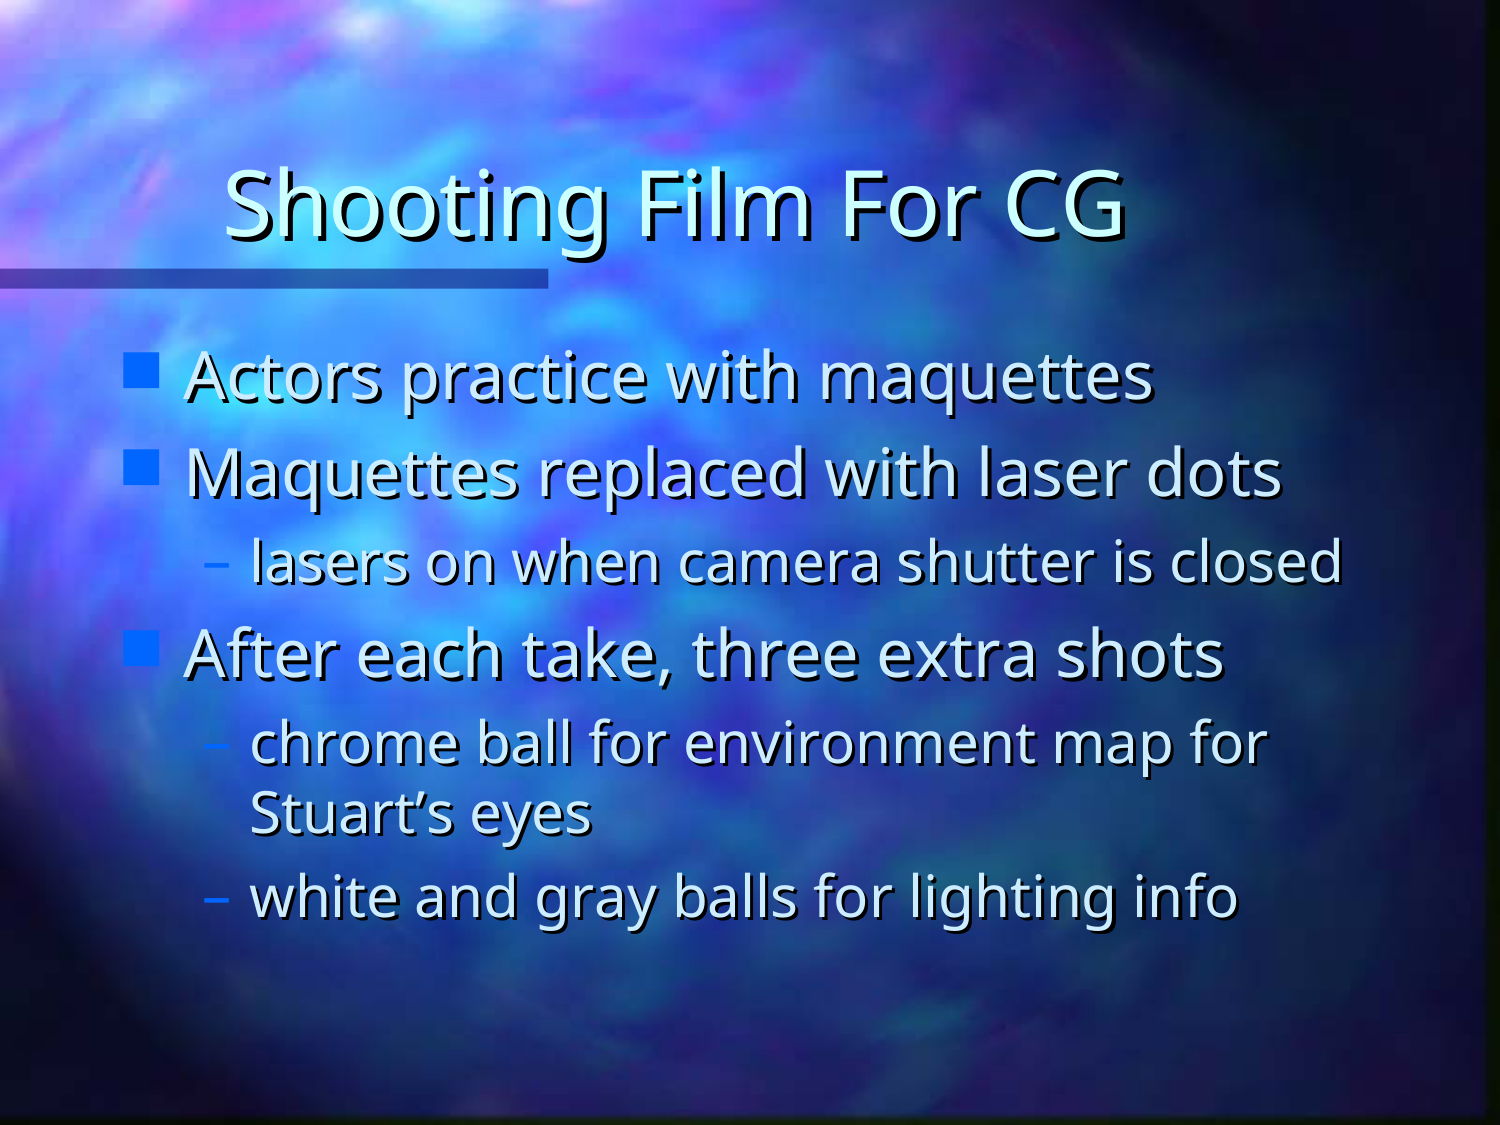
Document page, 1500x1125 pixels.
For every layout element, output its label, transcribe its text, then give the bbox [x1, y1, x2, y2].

list Actors practice with maquettes Maquettes replaced with laser dots lasers on when camera shutter is closed After each take, three extra shots chrome ball for environment map for Stuart’s eyes white and gray balls for lighting info [112, 324, 1450, 1001]
picture [0, 0, 1500, 1125]
title Shooting Film For CG [37, 74, 1313, 263]
